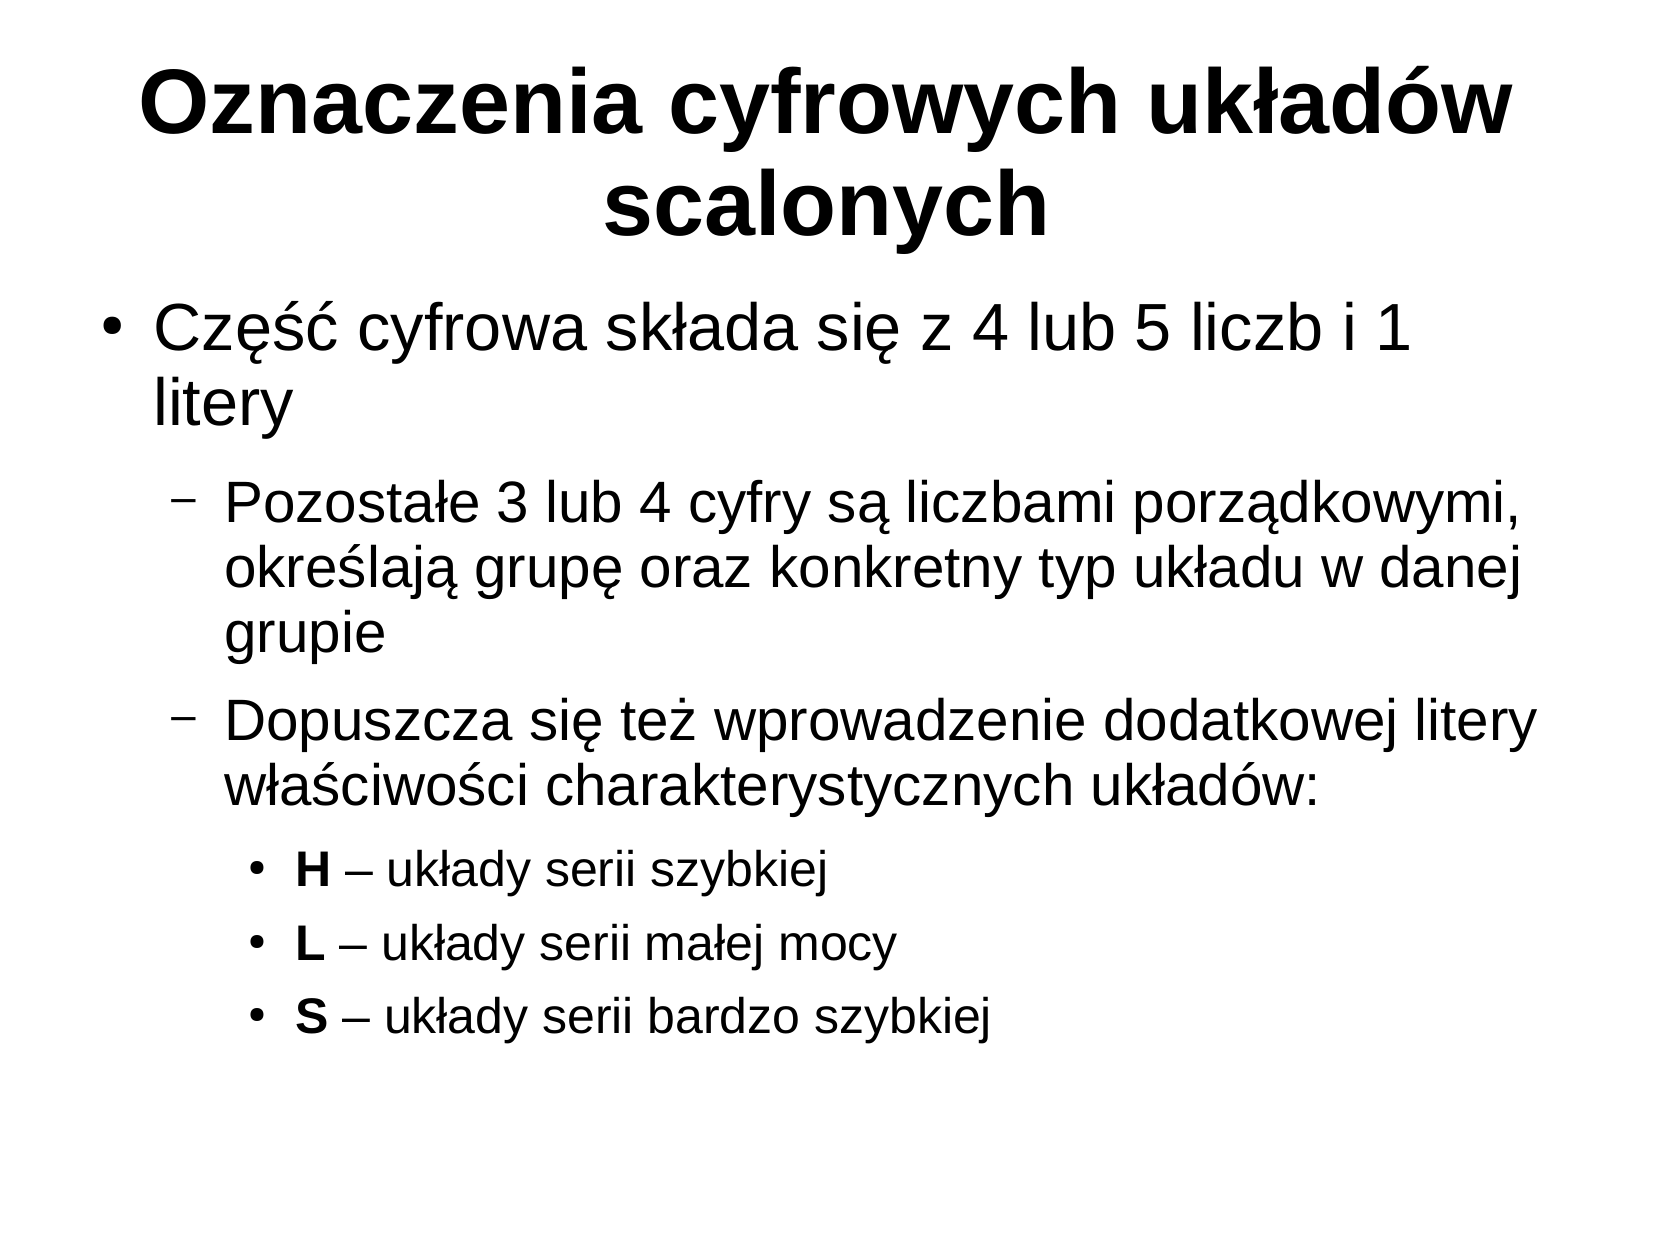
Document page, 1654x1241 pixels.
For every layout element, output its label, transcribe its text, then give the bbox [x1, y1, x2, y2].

title Oznaczenia cyfrowych układów scalonych [82, 49, 1571, 257]
list Część cyfrowa składa się z 4 lub 5 liczb i 1 litery Pozostałe 3 lub 4 cyfry są liczbami porządkowymi, określają grupę oraz konkretny typ układu w danej grupie Dopuszcza się też wprowadzenie dodatkowej litery właściwości charakterystycznych układów: H – układy serii szybkiej L – układy serii małej mocy S – układy serii bardzo szybkiej [82, 290, 1571, 1109]
